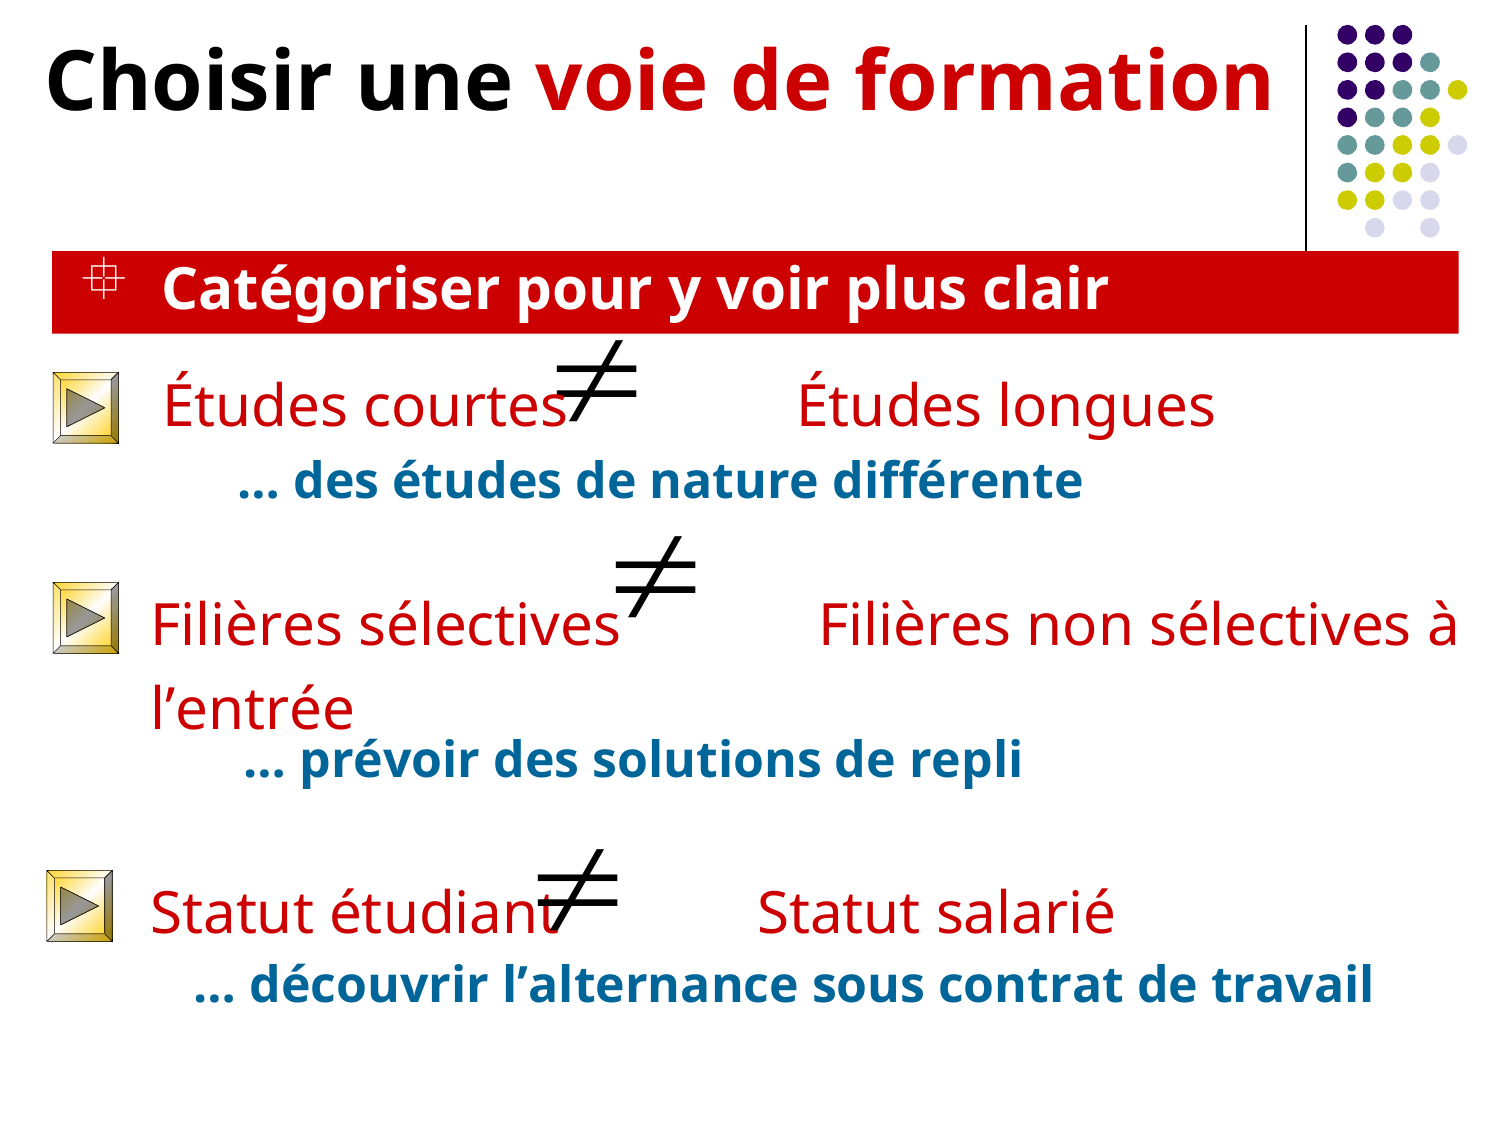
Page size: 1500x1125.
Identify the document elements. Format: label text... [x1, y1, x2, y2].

text_box [54, 372, 119, 444]
text_box Choisir une voie de formation [29, 19, 1294, 135]
text_box Statut étudiant Statut salarié [135, 853, 594, 954]
text_box Statut étudiant Statut salarié [559, 853, 1480, 954]
text_box … des études de nature différente [223, 447, 1100, 517]
text_box … prévoir des solutions de repli [228, 703, 1056, 800]
text_box Filières sélectives Filières non sélectives à l’entrée [135, 565, 1480, 750]
text_box … découvrir l’alternance sous contrat de travail [179, 928, 1408, 1024]
text_box [52, 251, 1459, 334]
text_box FORMATION PROPOSÉE [46, 870, 55, 942]
text_box FORMATION PROPOSÉE [53, 372, 61, 444]
text_box Études courtes Études longues [147, 360, 1388, 447]
text_box FORMATION PROPOSÉE [53, 582, 61, 654]
text_box [54, 582, 119, 654]
text_box [48, 870, 113, 942]
text_box Catégoriser pour y voir plus clair [63, 243, 1230, 329]
